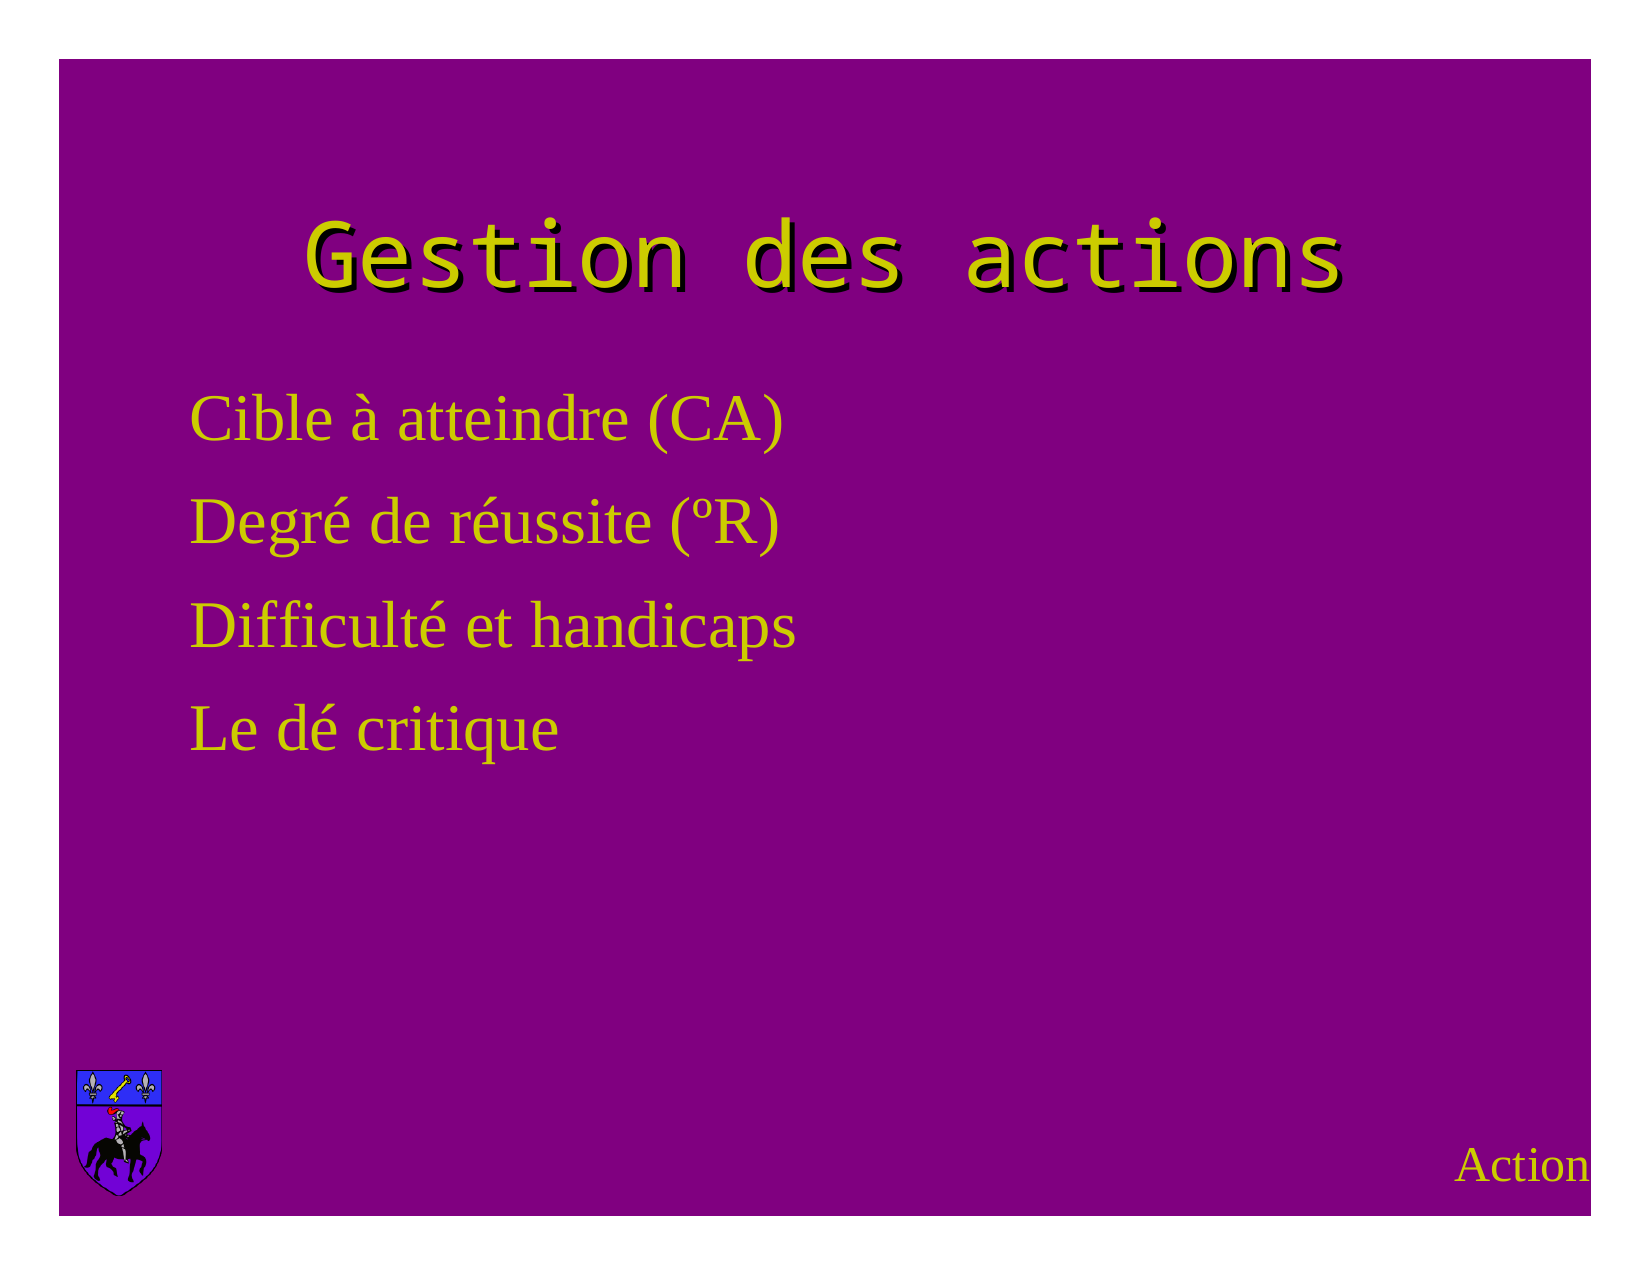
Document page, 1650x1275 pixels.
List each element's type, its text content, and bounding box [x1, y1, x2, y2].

picture [76, 1070, 162, 1196]
title Gestion des actions [171, 155, 1480, 349]
text_box Action [1397, 1136, 1591, 1194]
list Cible à atteindre (CA) Degré de réussite (ºR) Difficulté et handicaps Le dé critique [171, 380, 1480, 1110]
